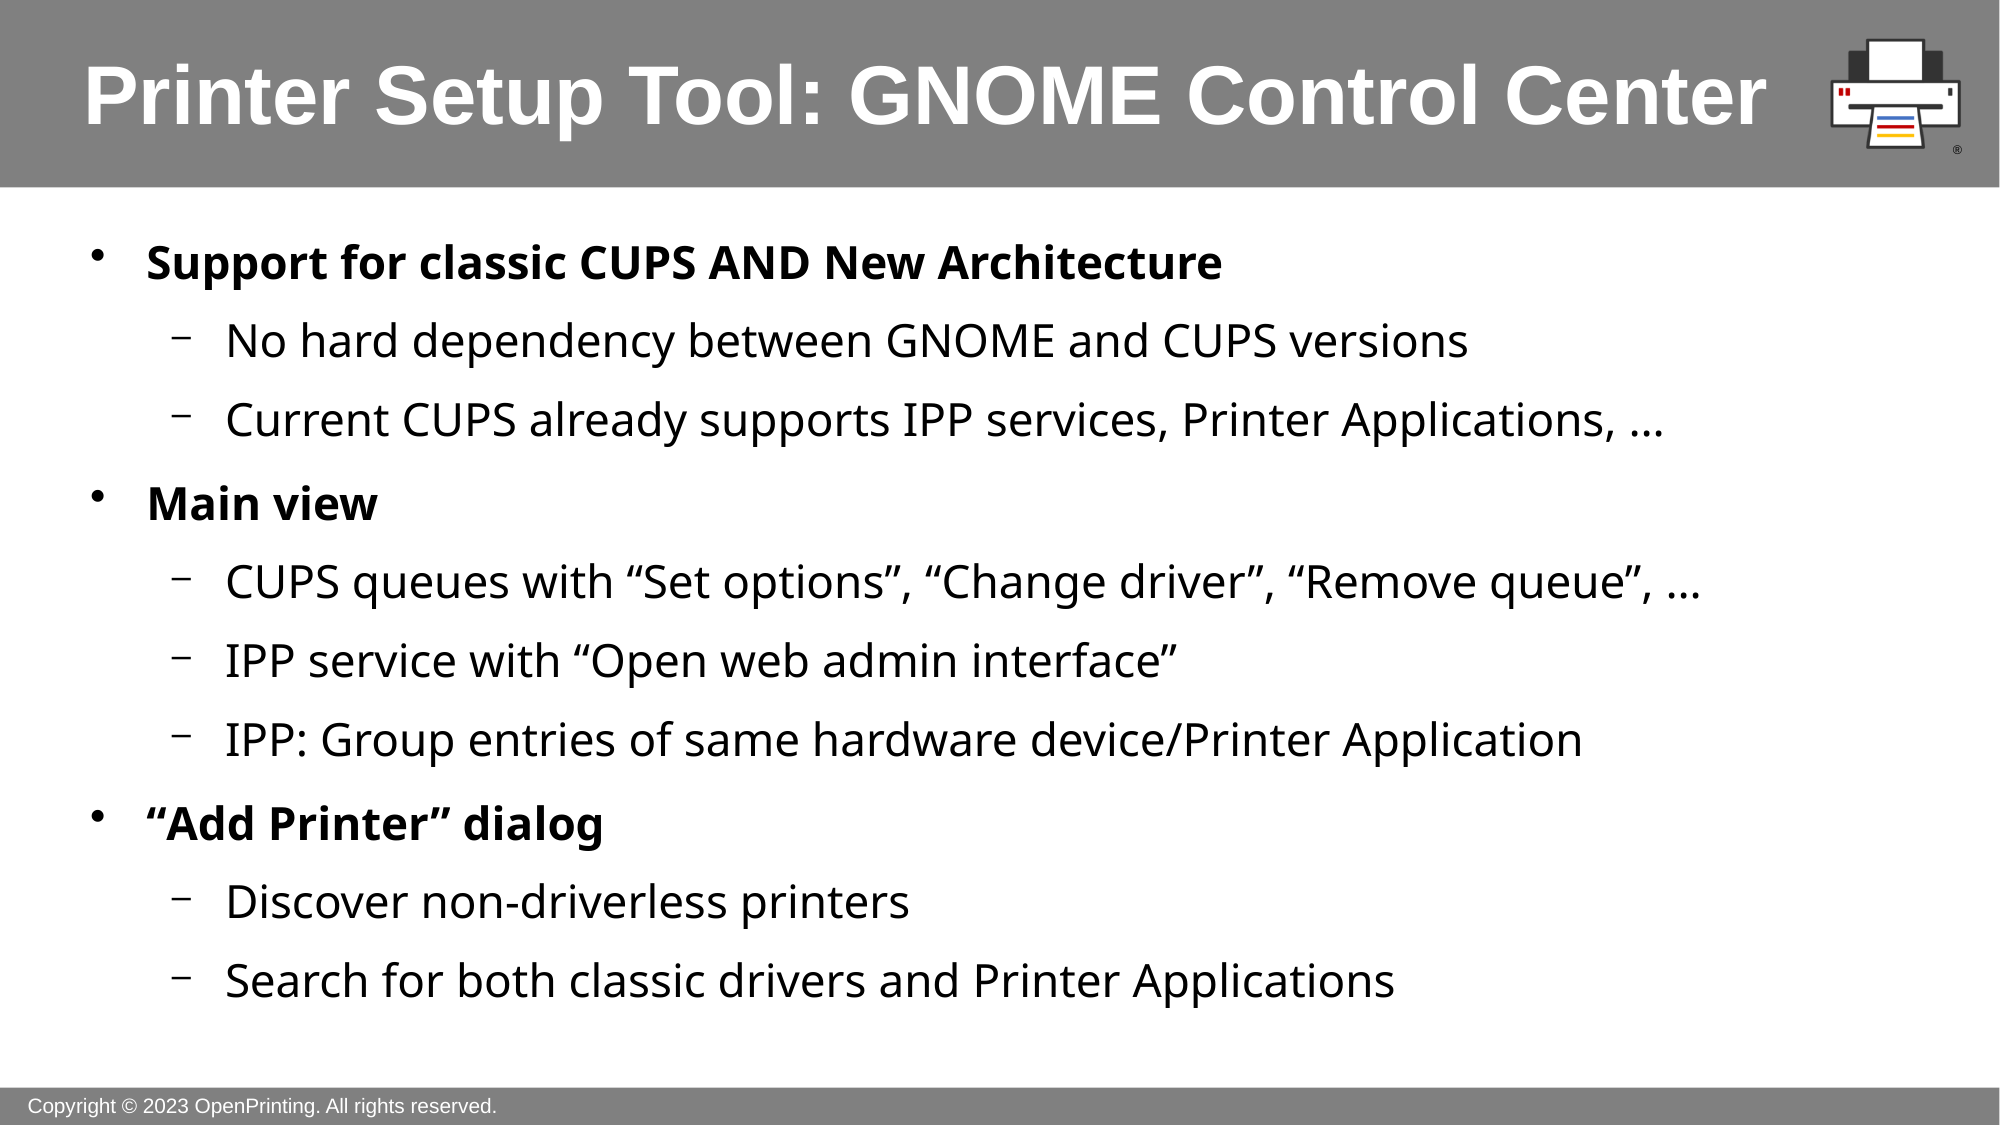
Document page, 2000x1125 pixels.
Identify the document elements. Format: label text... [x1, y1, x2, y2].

title Printer Setup Tool: GNOME Control Center [75, 7, 1786, 175]
list Support for classic CUPS AND New Architecture No hard dependency between GNOME and CUPS versions Current CUPS already supports IPP services, Printer Applications, … Main view CUPS queues with “Set options”, “Change driver”, “Remove queue”, … IPP service with “Open web admin interface” IPP: Group entries of same hardware device/Printer Application “Add Printer” dialog Discover non-driverless printers Search for both classic drivers and Printer Applications [75, 224, 1936, 1067]
picture [1825, 33, 1966, 154]
